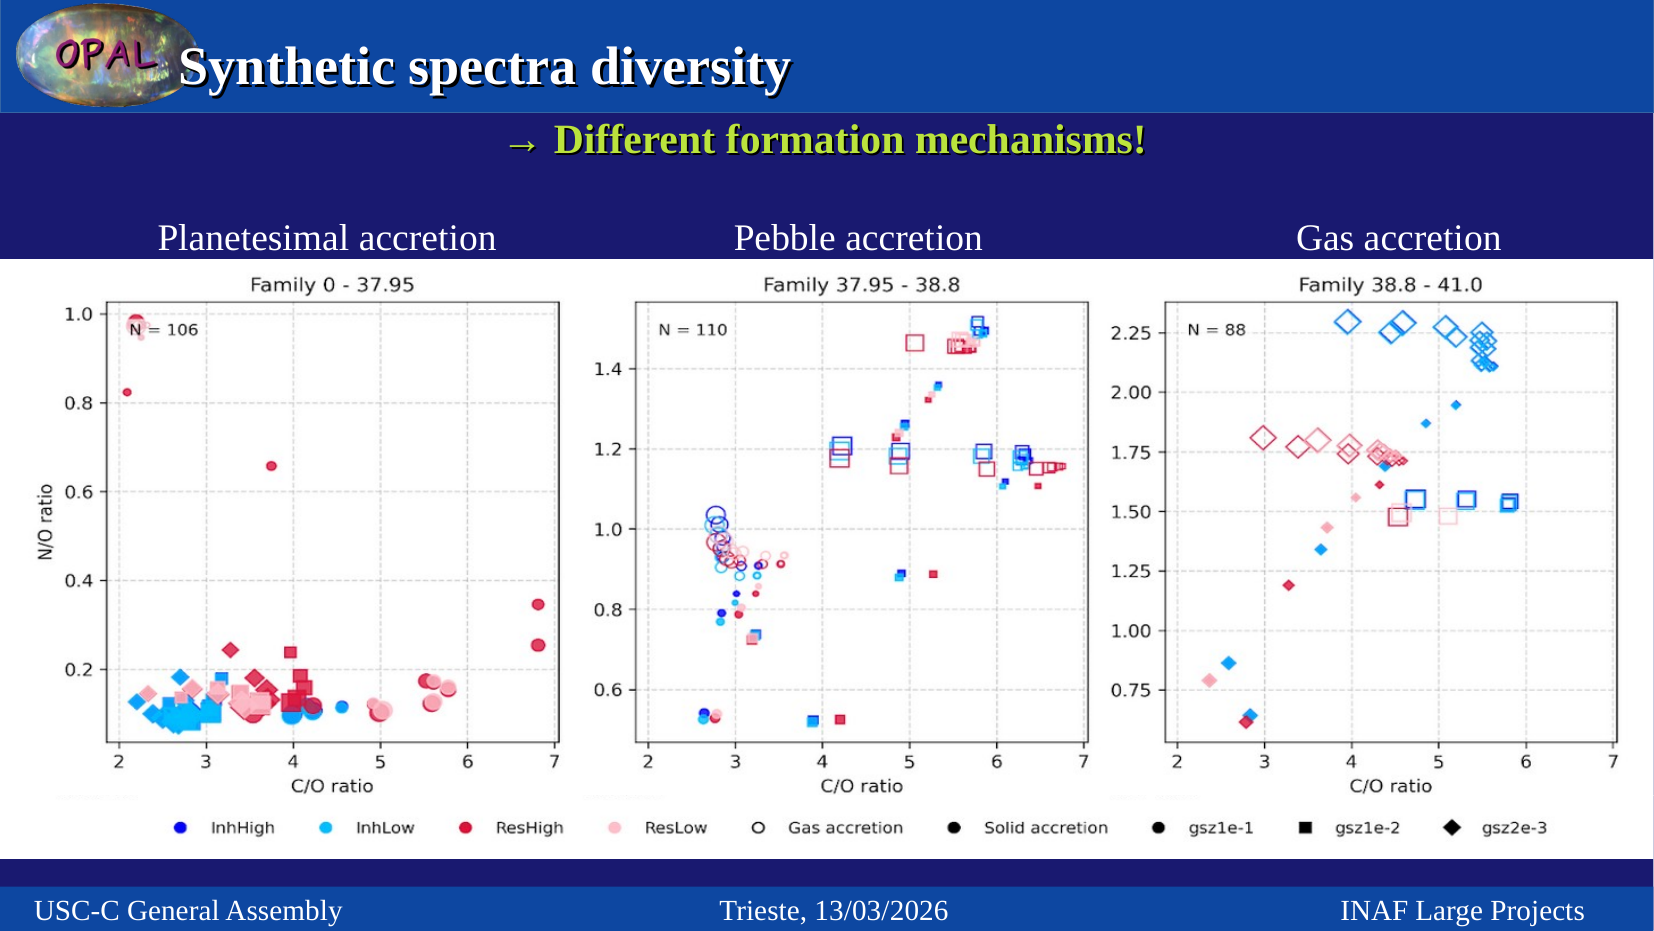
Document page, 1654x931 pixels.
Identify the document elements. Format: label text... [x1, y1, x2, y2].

text_box → Different formation mechanisms! [476, 109, 1178, 170]
text_box Synthetic spectra diversity [163, 29, 820, 127]
picture [12, 0, 202, 113]
picture [0, 259, 1654, 859]
text_box [0, 0, 122, 113]
text_box [121, 0, 1654, 113]
text_box USC-C General Assembly Trieste, 13/03/2026 INAF Large Projects [0, 888, 1654, 931]
text_box Planetesimal accretion Pebble accretion Gas accretion [114, 209, 1540, 259]
